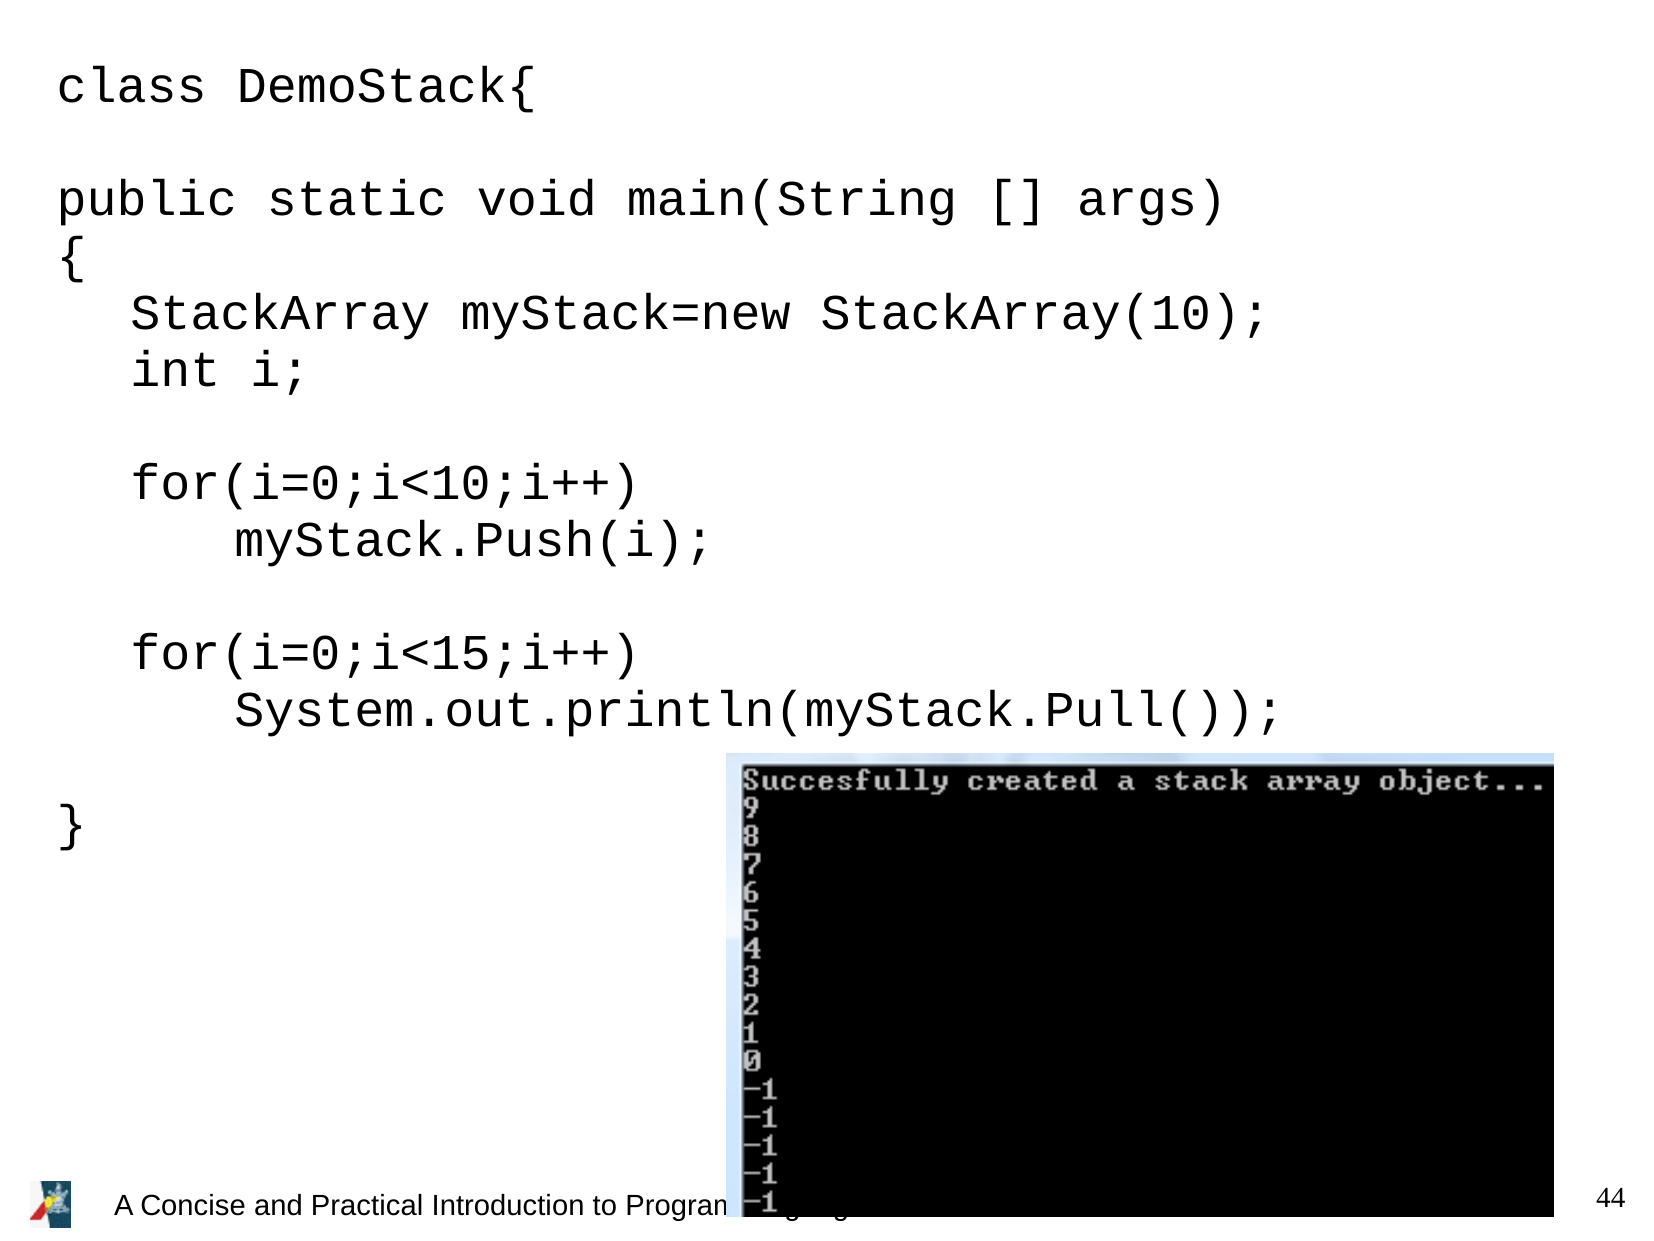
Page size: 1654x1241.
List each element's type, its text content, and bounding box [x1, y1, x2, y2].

picture [726, 753, 1554, 1217]
picture [29, 1181, 71, 1228]
text_box class DemoStack{ public static void main(String [] args) { StackArray myStack=new StackArray(10); int i; for(i=0;i<10;i++) myStack.Push(i); for(i=0;i<15;i++) System.out.println(myStack.Pull()); } [41, 53, 1300, 875]
